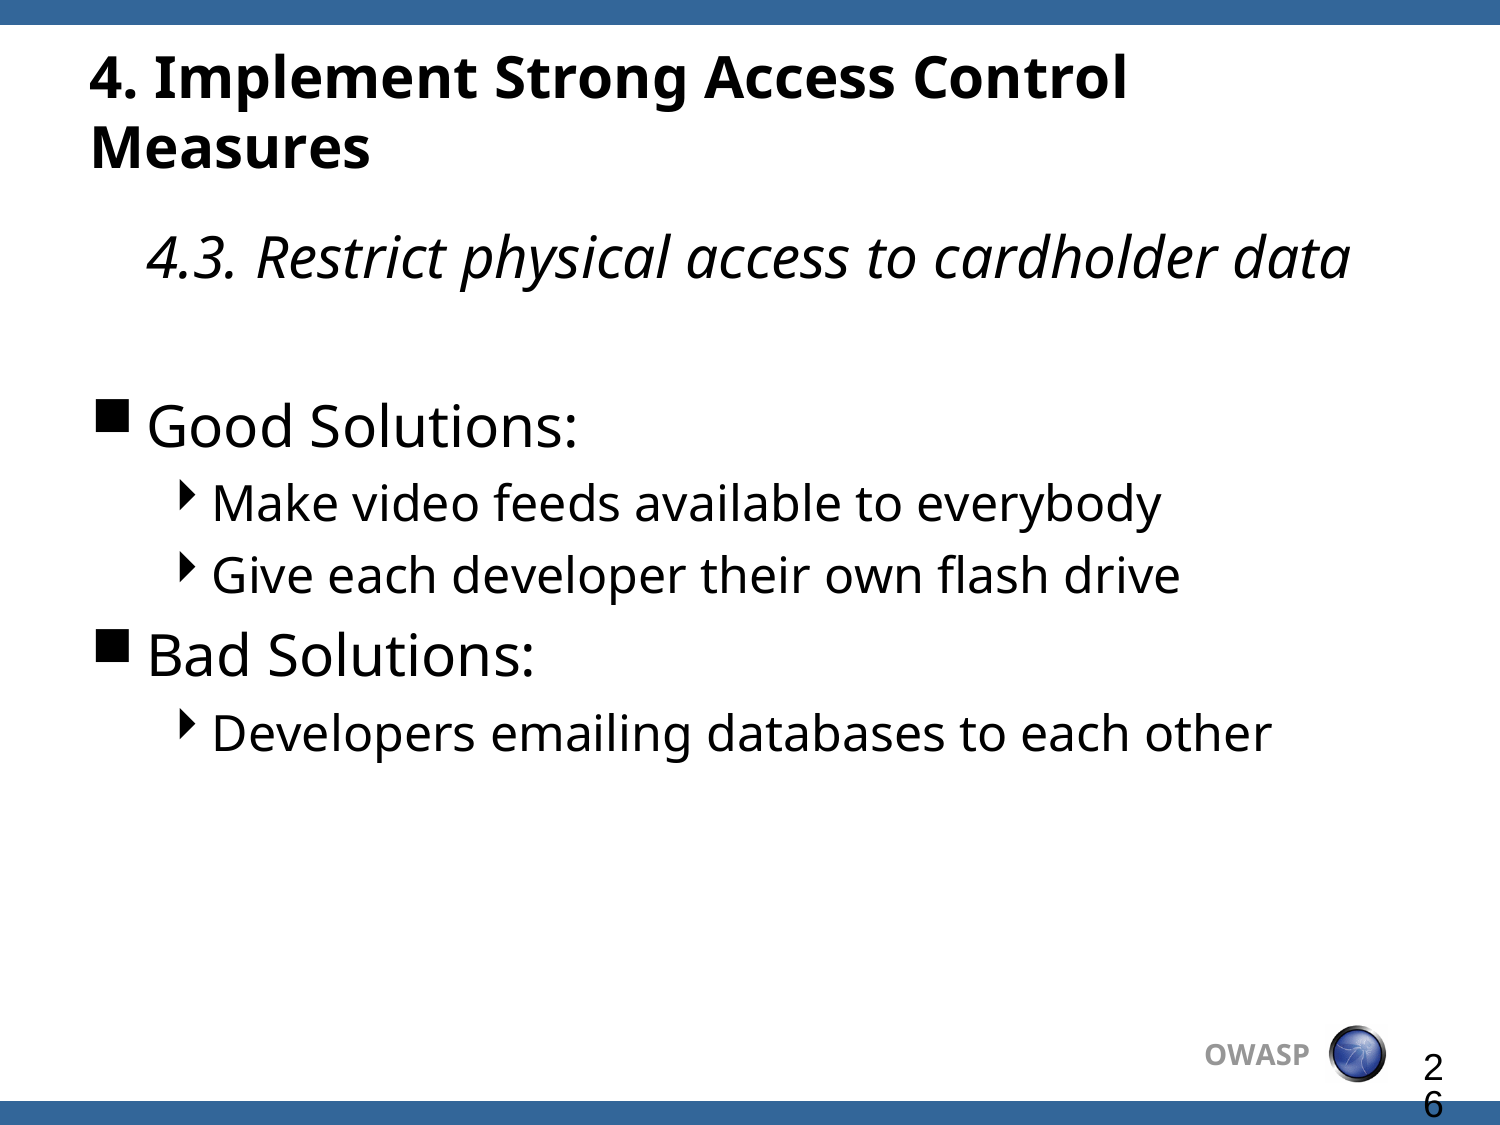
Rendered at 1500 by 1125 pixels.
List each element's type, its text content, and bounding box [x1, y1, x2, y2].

title 4. Implement Strong Access Control Measures [75, 32, 1426, 188]
list 4.3. Restrict physical access to cardholder data Good Solutions: Make video feeds available to everybody Give each developer their own flash drive Bad Solutions: Developers emailing databases to each other [75, 212, 1426, 1005]
picture [1325, 1024, 1388, 1083]
